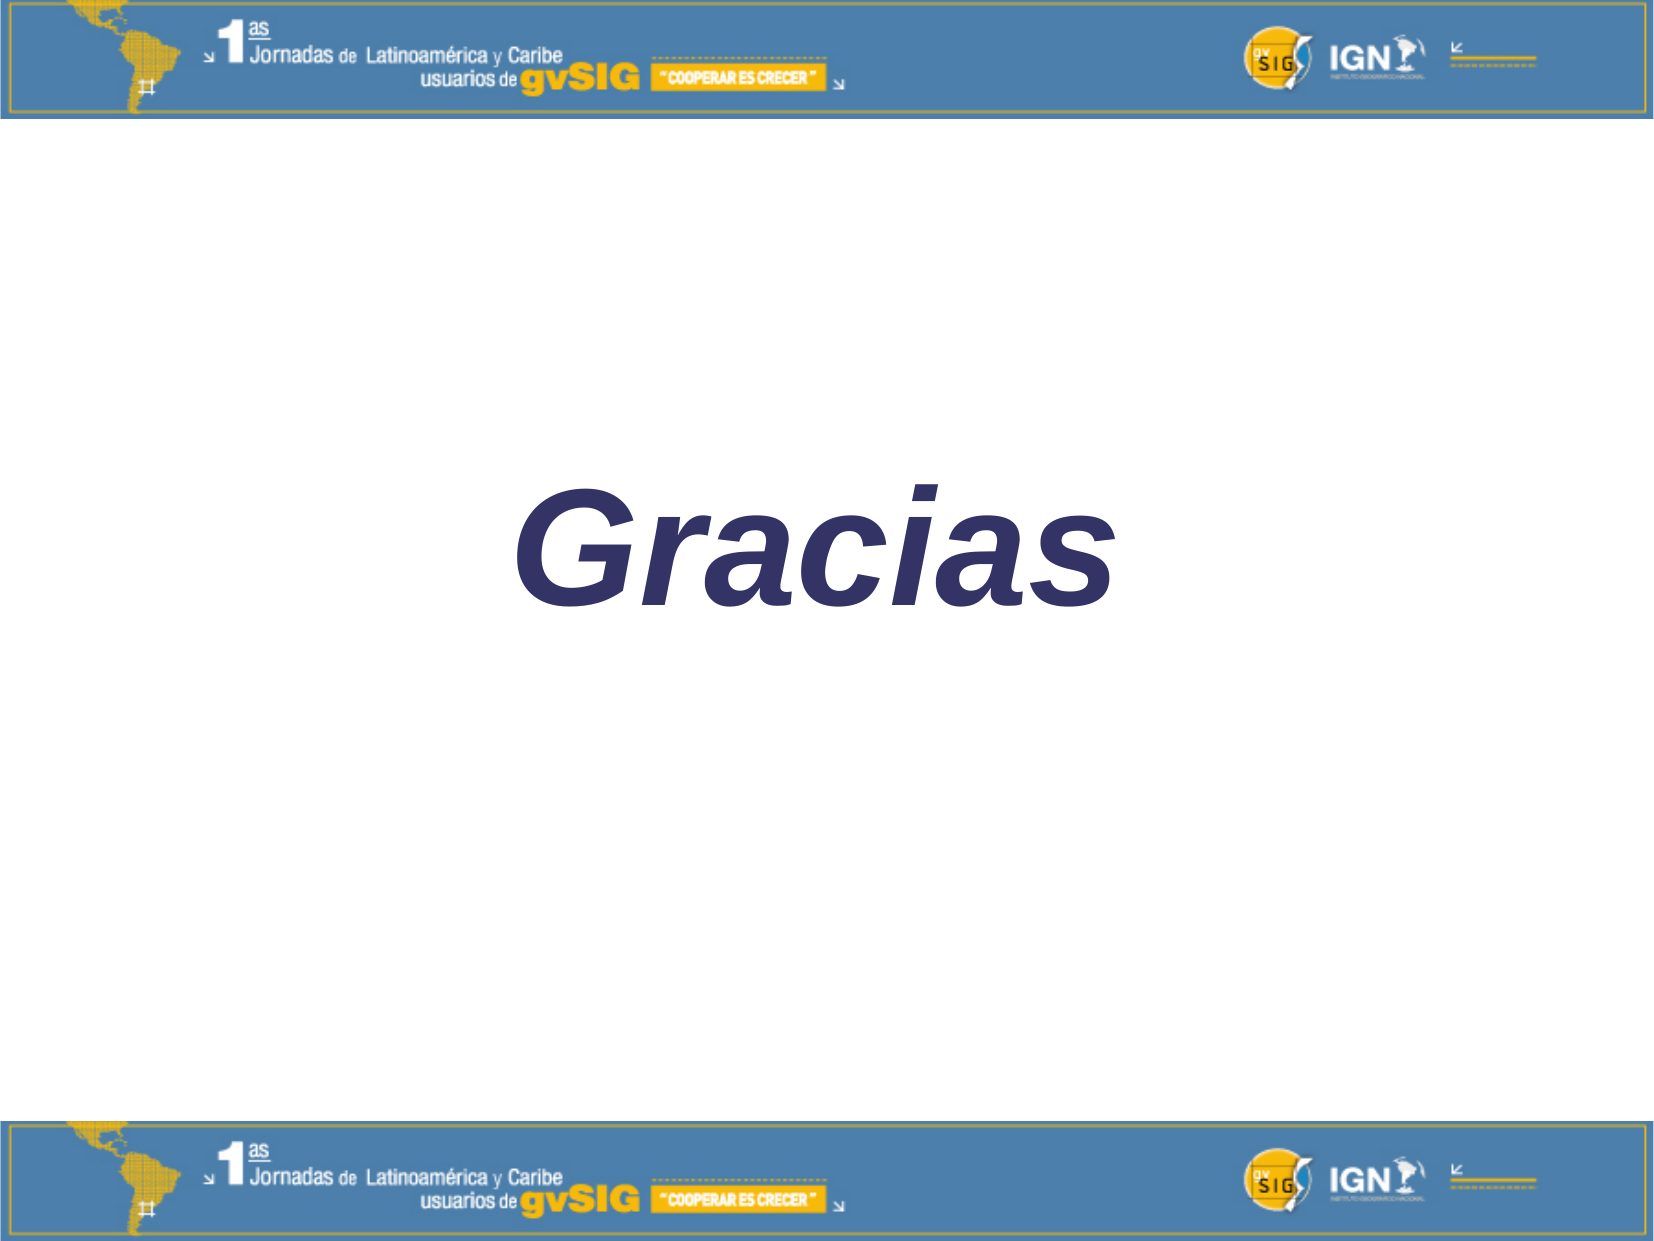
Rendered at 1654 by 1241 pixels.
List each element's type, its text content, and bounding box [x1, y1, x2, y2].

picture [0, 0, 1654, 119]
picture [0, 1121, 1654, 1241]
text_box Gracias [106, 455, 1526, 644]
